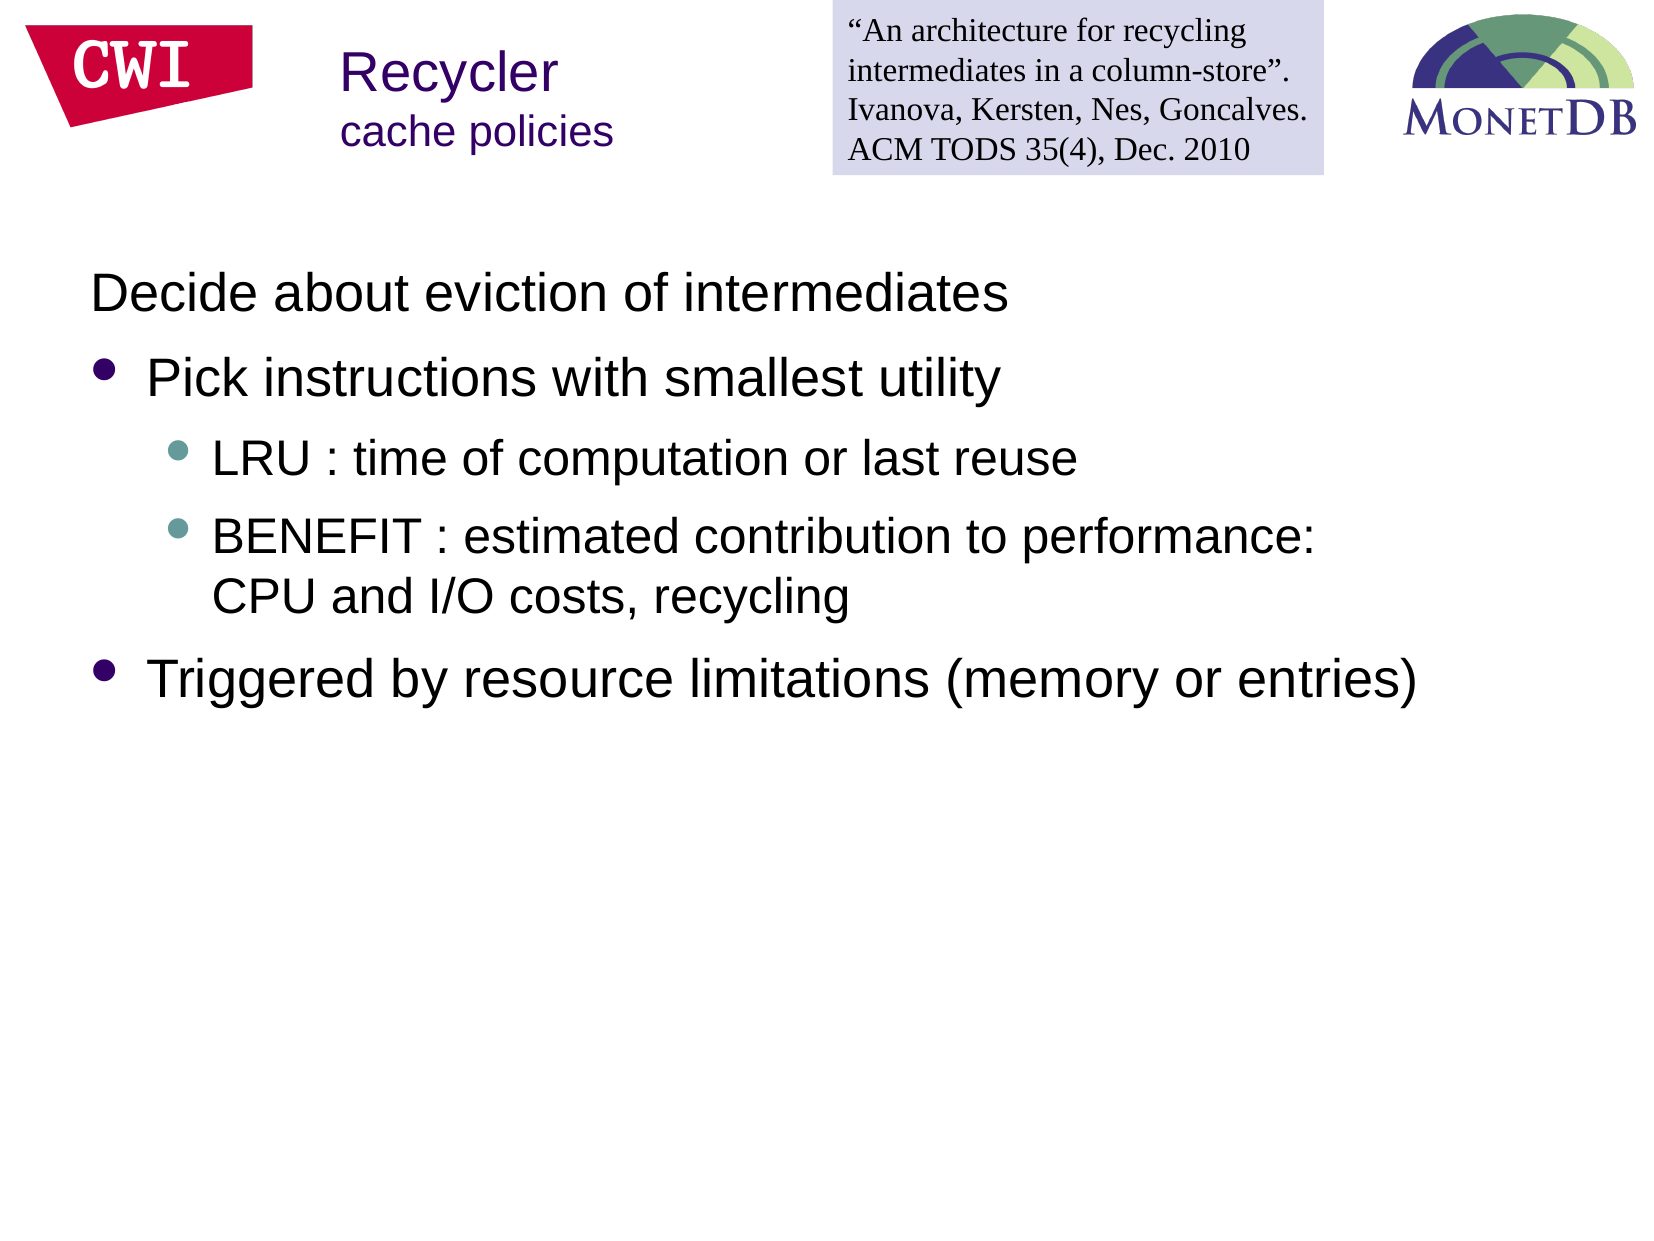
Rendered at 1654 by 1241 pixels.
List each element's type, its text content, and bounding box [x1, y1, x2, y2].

picture [0, 0, 278, 150]
text_box Decide about eviction of intermediates Pick instructions with smallest utility LRU : time of computation or last reuse BENEFIT : estimated contribution to performance: CPU and I/O costs, recycling Triggered by resource limitations (memory or entries)‏ [75, 249, 1440, 1024]
text_box “An architecture for recycling intermediates in a column-store”. Ivanova, Kersten, Nes, Goncalves. ACM TODS 35(4), Dec. 2010 [832, 0, 1324, 176]
picture [1403, 14, 1636, 135]
text_box Recycler cache policies [324, 0, 832, 163]
